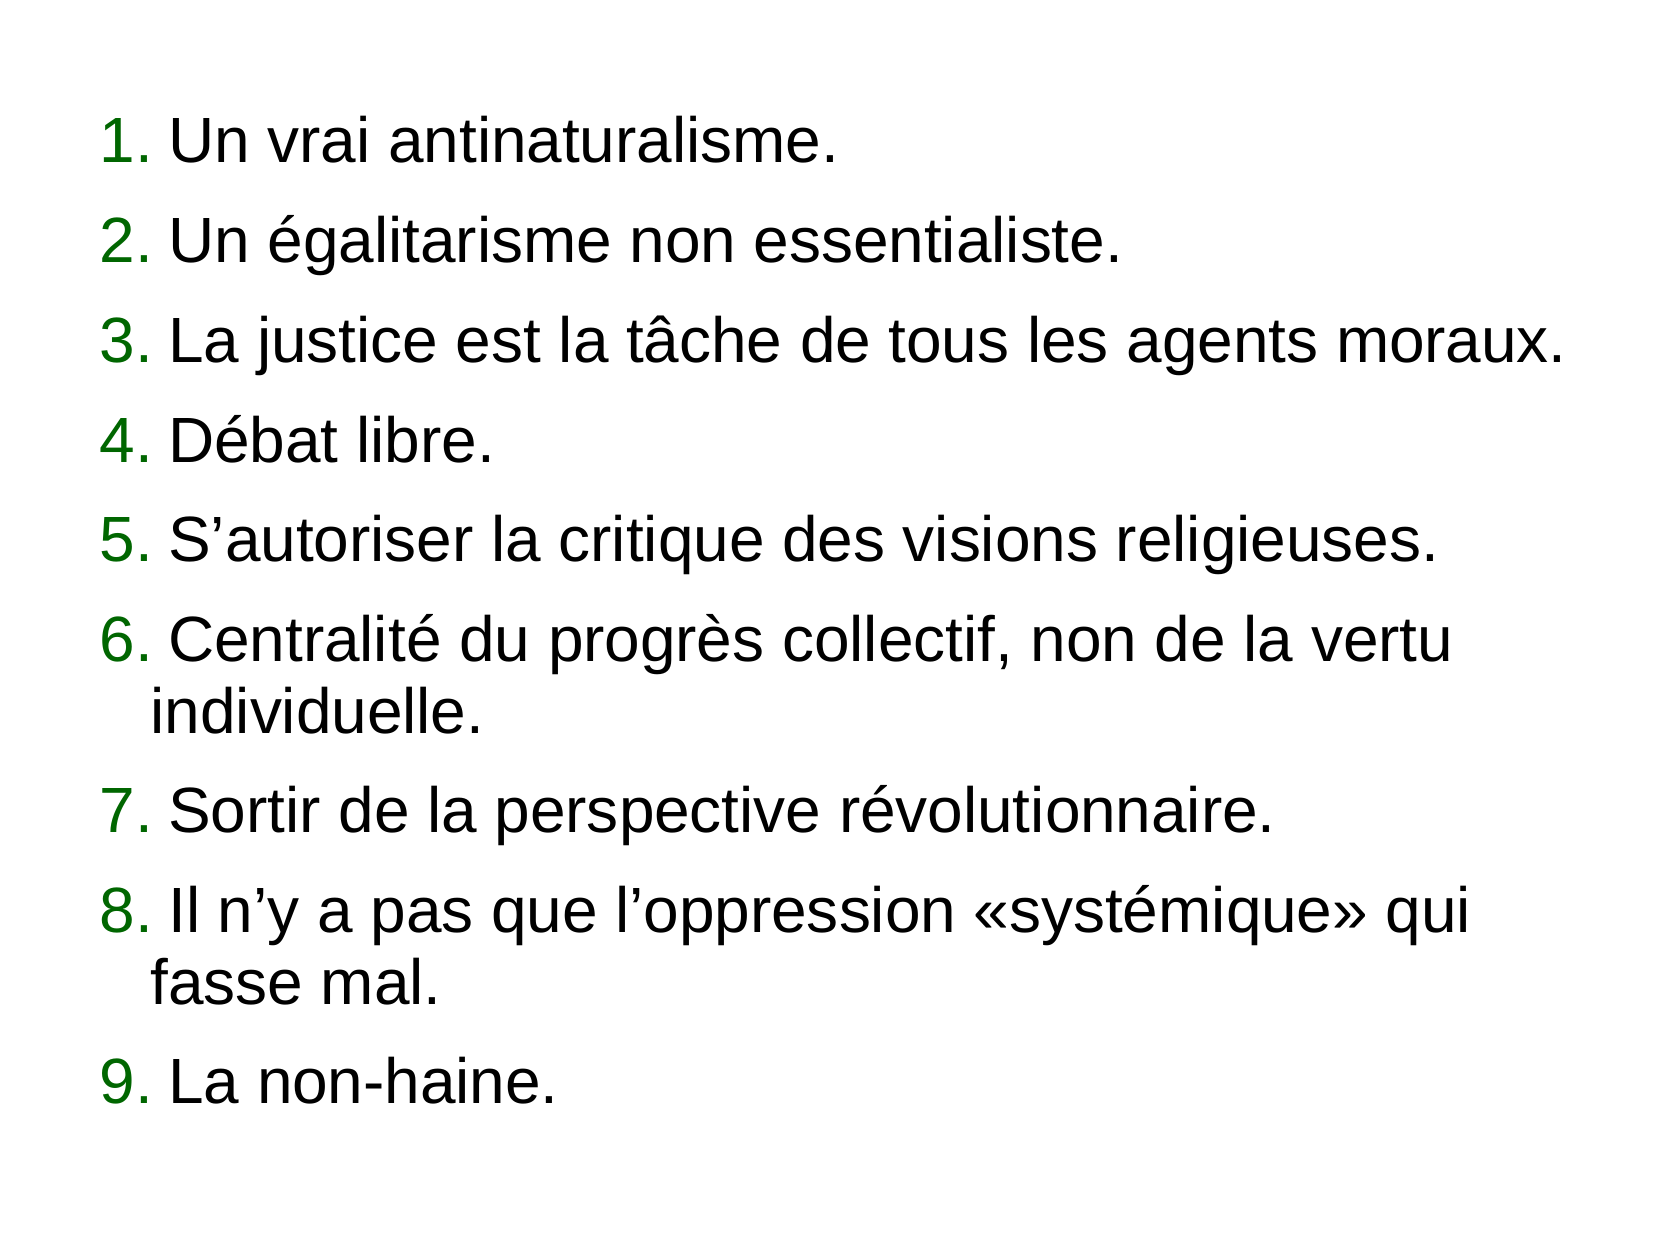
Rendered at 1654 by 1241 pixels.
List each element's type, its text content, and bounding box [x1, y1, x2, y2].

list Un vrai antinaturalisme. Un égalitarisme non essentialiste. La justice est la tâche de tous les agents moraux. Débat libre. S’autoriser la critique des visions religieuses. Centralité du progrès collectif, non de la vertu individuelle. Sortir de la perspective révolutionnaire. Il n’y a pas que l’oppression «systémique» qui fasse mal. La non-haine. [82, 105, 1571, 1171]
